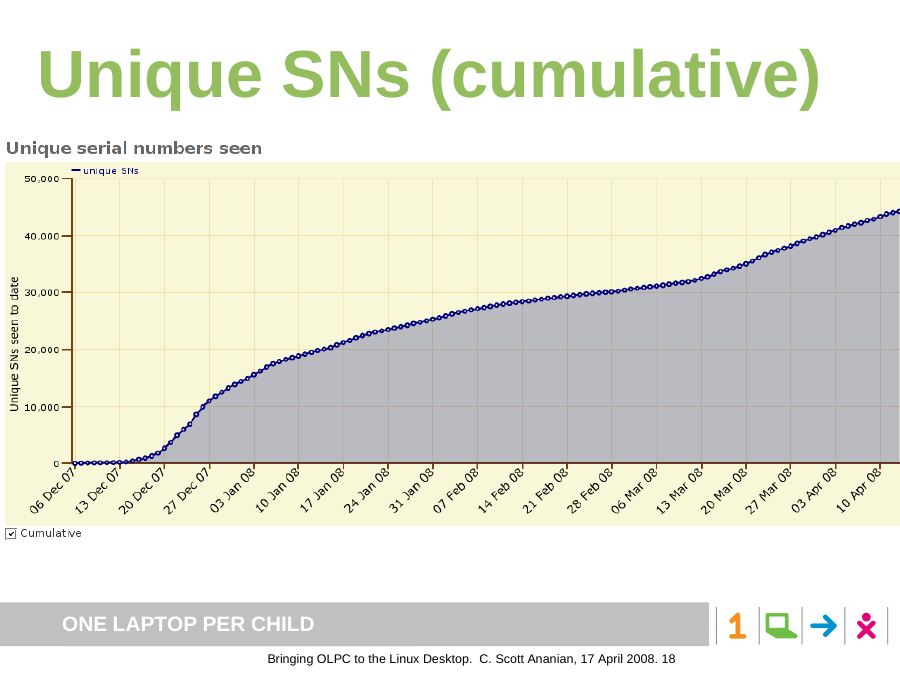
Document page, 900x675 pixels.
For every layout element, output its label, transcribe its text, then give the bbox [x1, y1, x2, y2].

title Unique SNs (cumulative) [37, 37, 856, 138]
picture [2, 138, 900, 543]
picture [709, 598, 897, 654]
